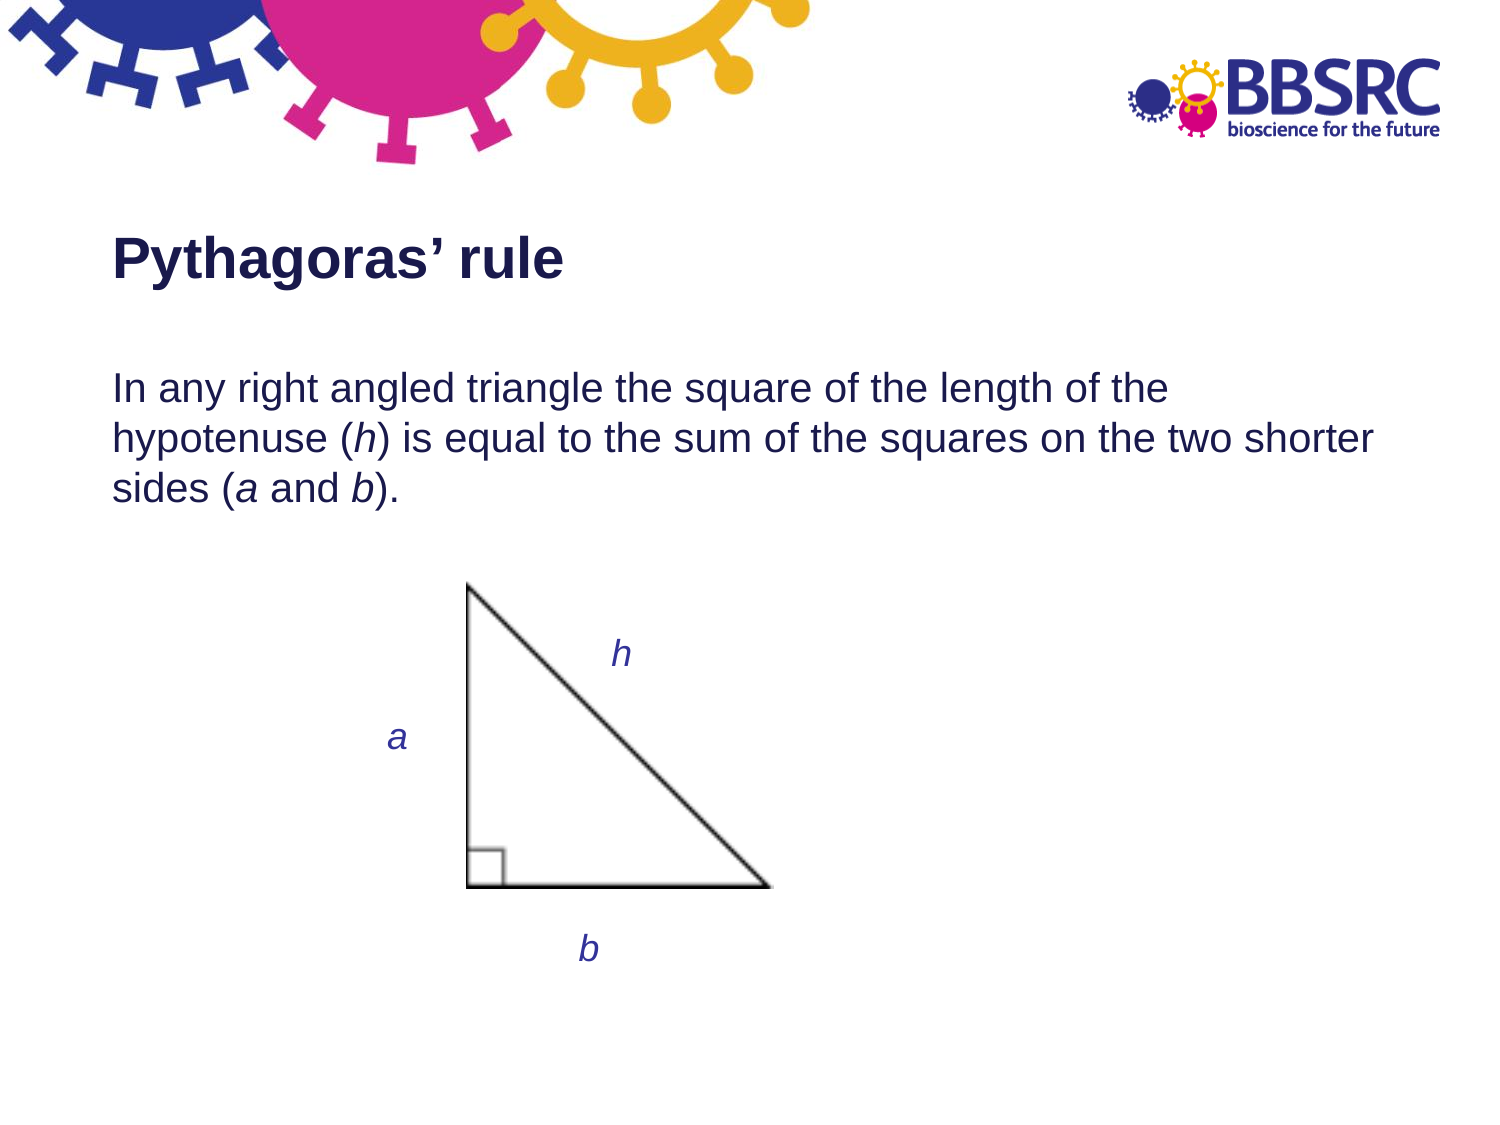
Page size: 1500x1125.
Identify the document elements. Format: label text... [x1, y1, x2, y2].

picture [466, 581, 774, 889]
text_box b [563, 916, 647, 978]
list Pythagoras’ rule In any right angled triangle the square of the length of the hypotenuse (h) is equal to the sum of the squares on the two shorter sides (a and b). [112, 219, 1377, 1012]
text_box a [371, 704, 455, 766]
text_box h [596, 621, 680, 683]
